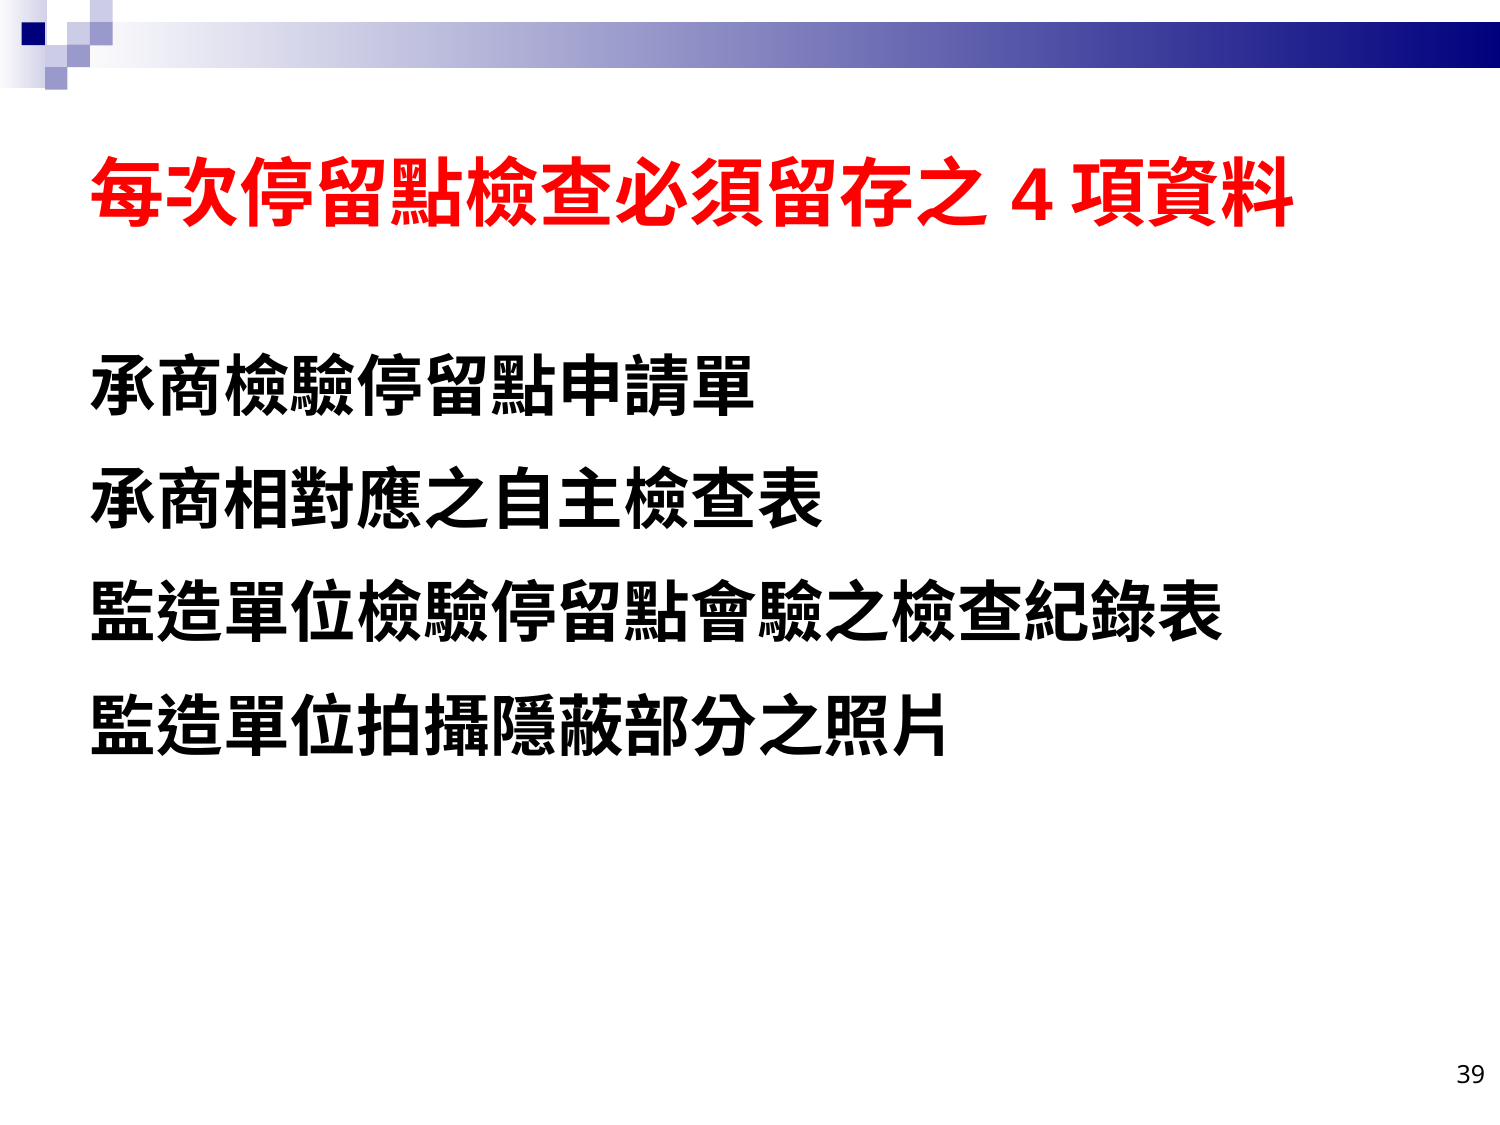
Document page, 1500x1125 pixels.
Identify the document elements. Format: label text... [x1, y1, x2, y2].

text_box <number> [1149, 1025, 1500, 1101]
title 每次停留點檢查必須留存之4項資料 [74, 75, 1426, 300]
list 承商檢驗停留點申請單 承商相對應之自主檢查表 監造單位檢驗停留點會驗之檢查紀錄表 監造單位拍攝隱蔽部分之照片 [74, 324, 1426, 964]
